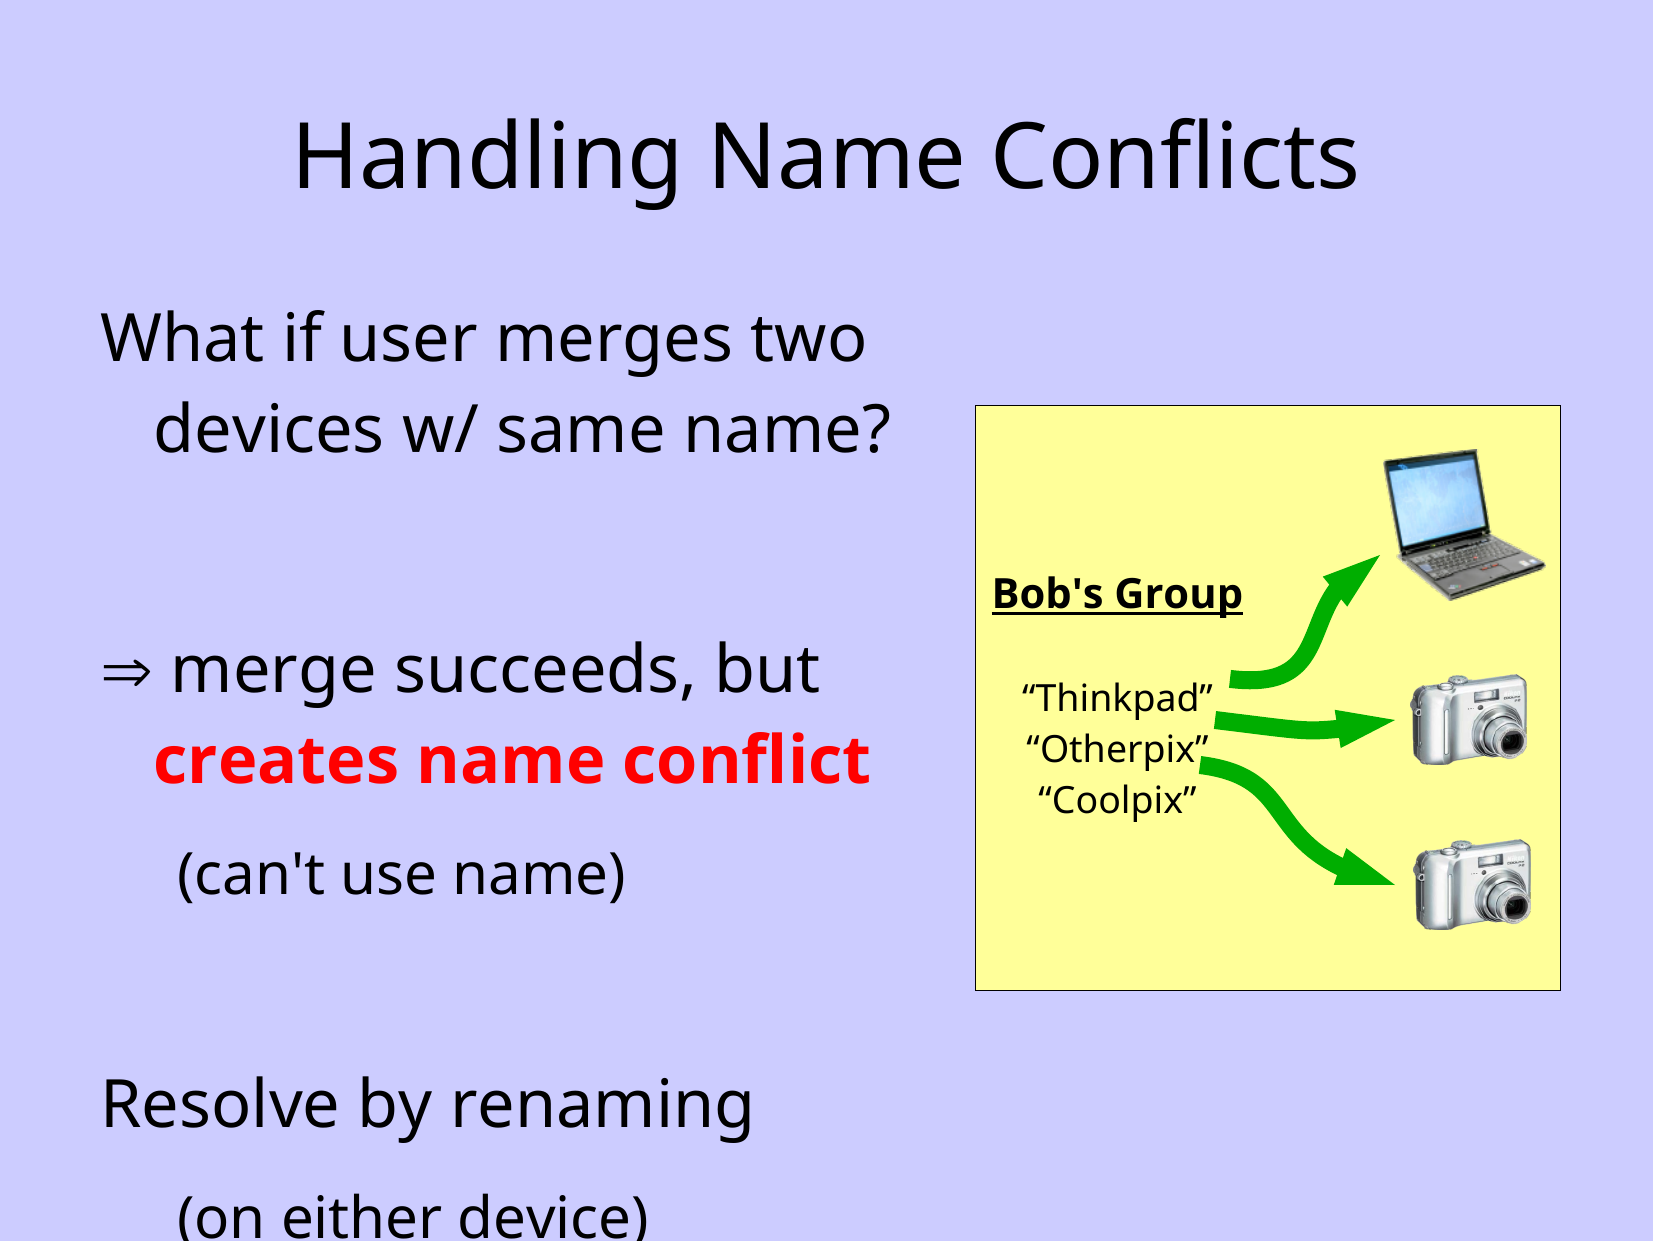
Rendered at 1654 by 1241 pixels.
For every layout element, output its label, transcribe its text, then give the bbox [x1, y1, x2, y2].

list What if user merges two devices w/ same name? ⇒ merge succeeds, but creates name conflict (can't use name) Resolve by renaming (on either device) [82, 290, 916, 1143]
picture [1383, 449, 1546, 602]
text_box [975, 405, 1561, 991]
picture [1413, 839, 1531, 931]
title Handling Name Conflicts [82, 49, 1571, 257]
text_box Bob's Group “Thinkpad” “Otherpix” “Coolpix” [975, 556, 1261, 856]
picture [1410, 674, 1527, 766]
